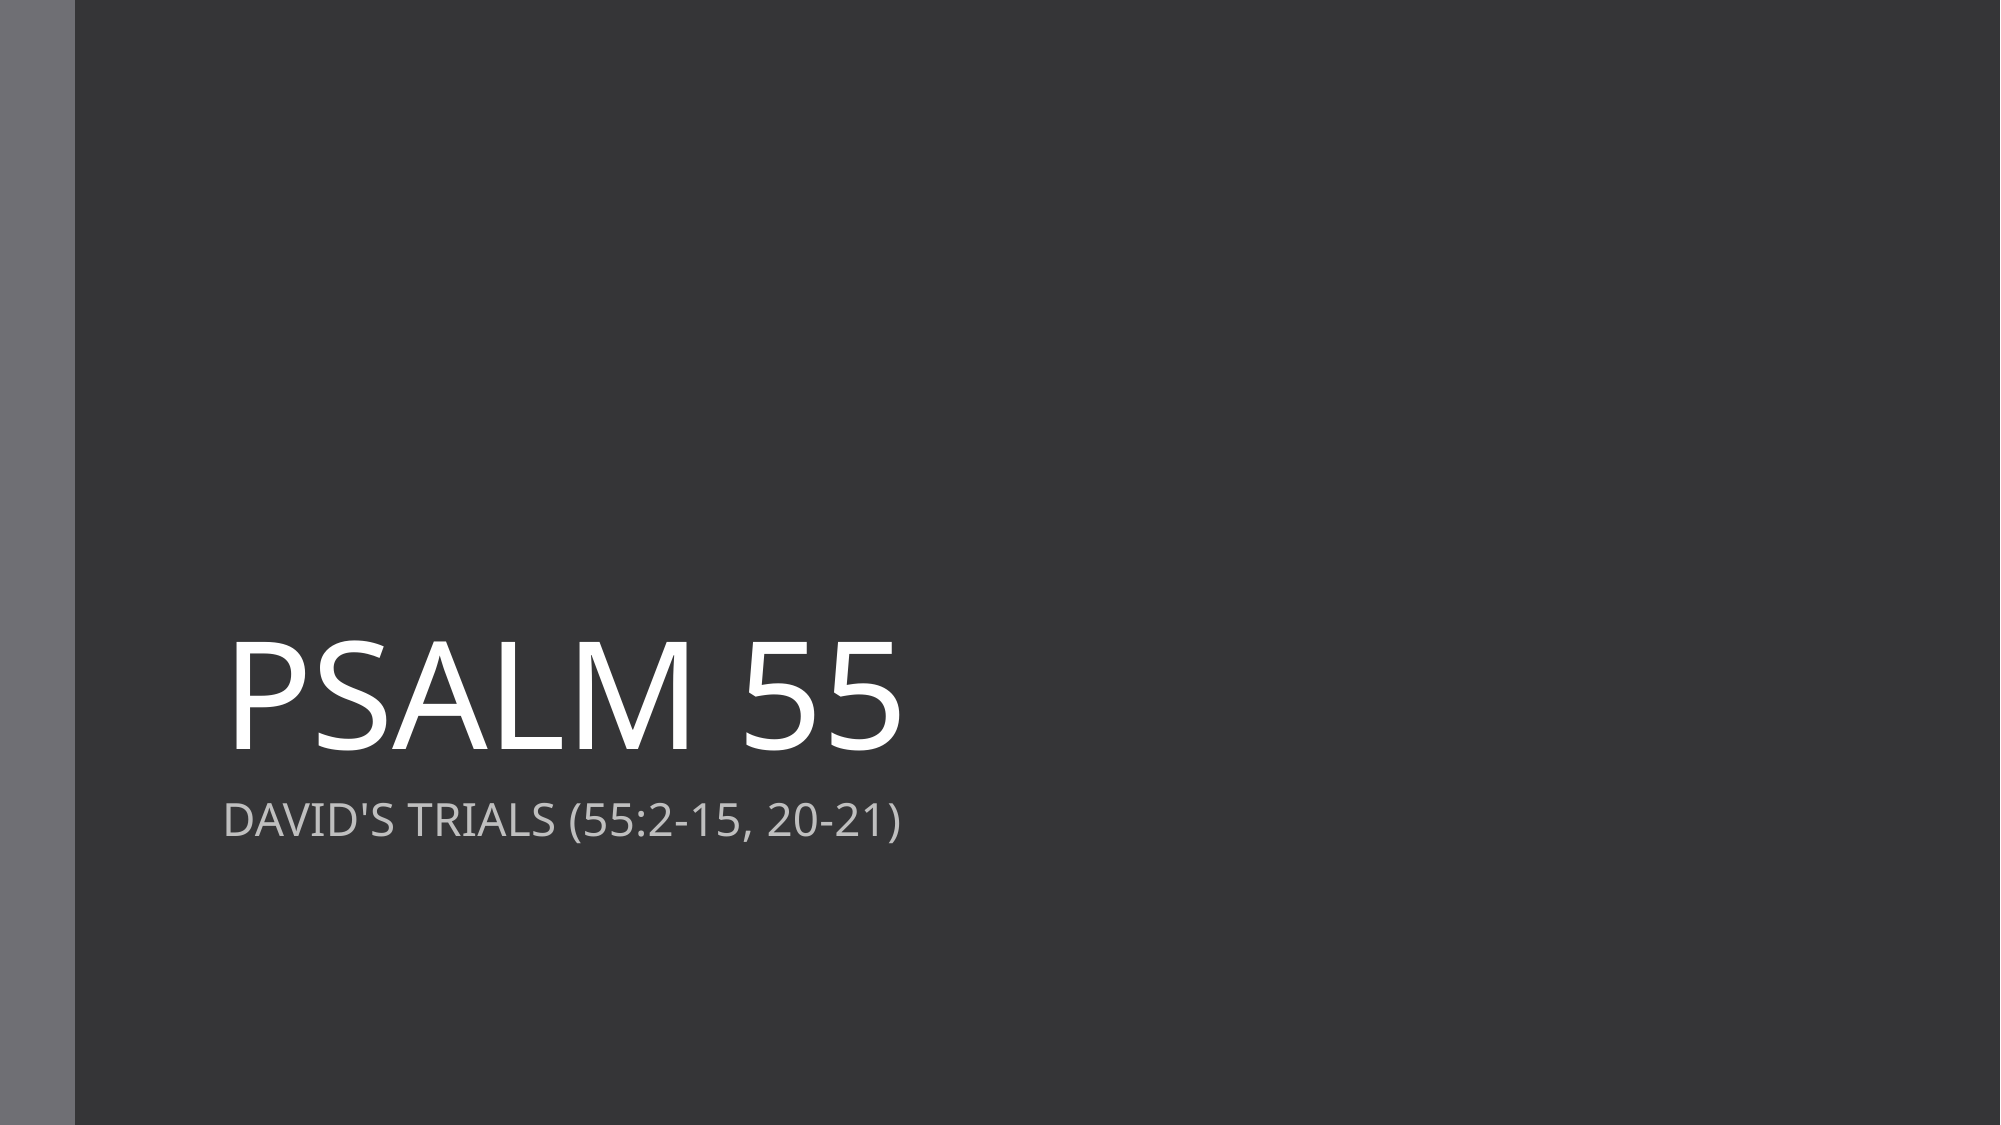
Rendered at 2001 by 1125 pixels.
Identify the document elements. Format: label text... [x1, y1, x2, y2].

title PSALM 55 [206, 124, 1752, 787]
subtitle DAVID'S TRIALS (55:2-15, 20-21) [206, 787, 1752, 1066]
